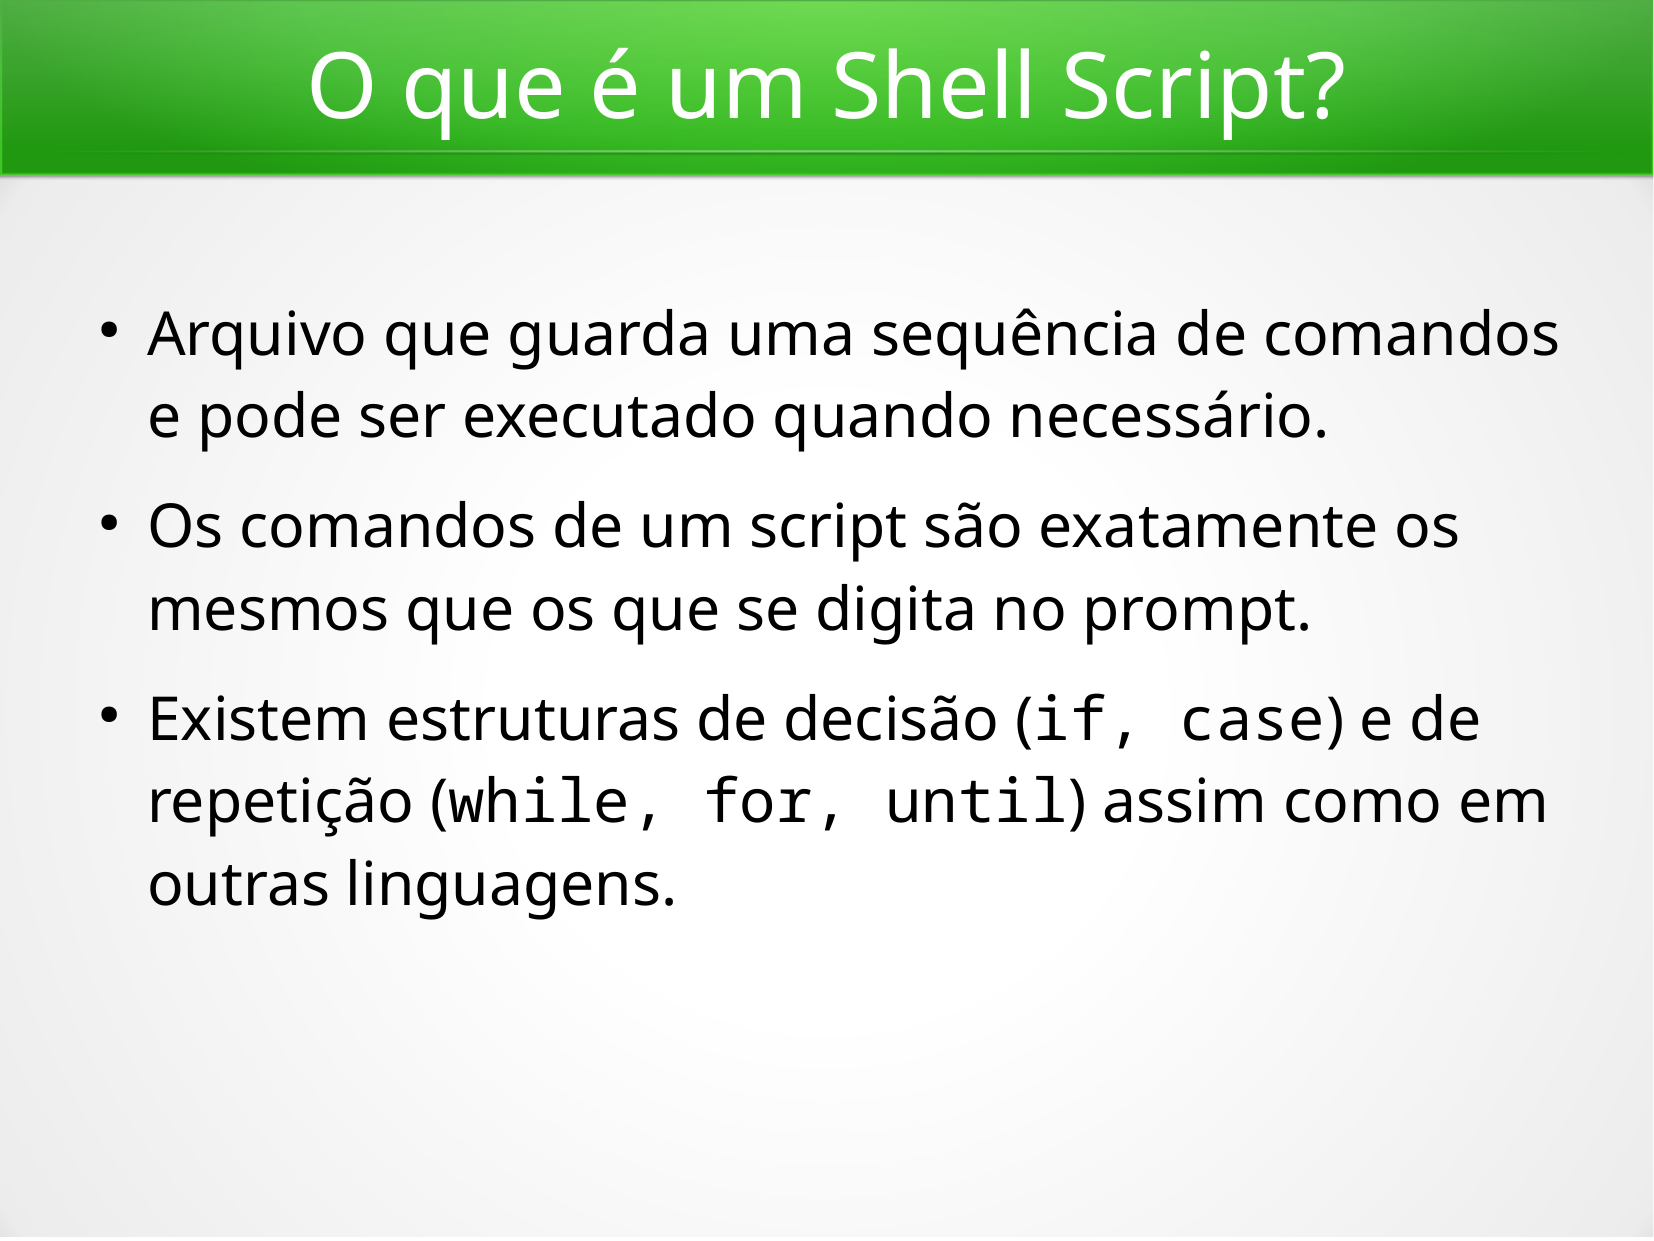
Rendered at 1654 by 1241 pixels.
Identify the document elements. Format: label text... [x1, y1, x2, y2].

title O que é um Shell Script? [82, 11, 1571, 154]
list Arquivo que guarda uma sequência de comandos e pode ser executado quando necessário. Os comandos de um script são exatamente os mesmos que os que se digita no prompt. Existem estruturas de decisão (if, case) e de repetição (while, for, until) assim como em outras linguagens. [82, 290, 1571, 1010]
picture [0, 0, 1654, 1237]
